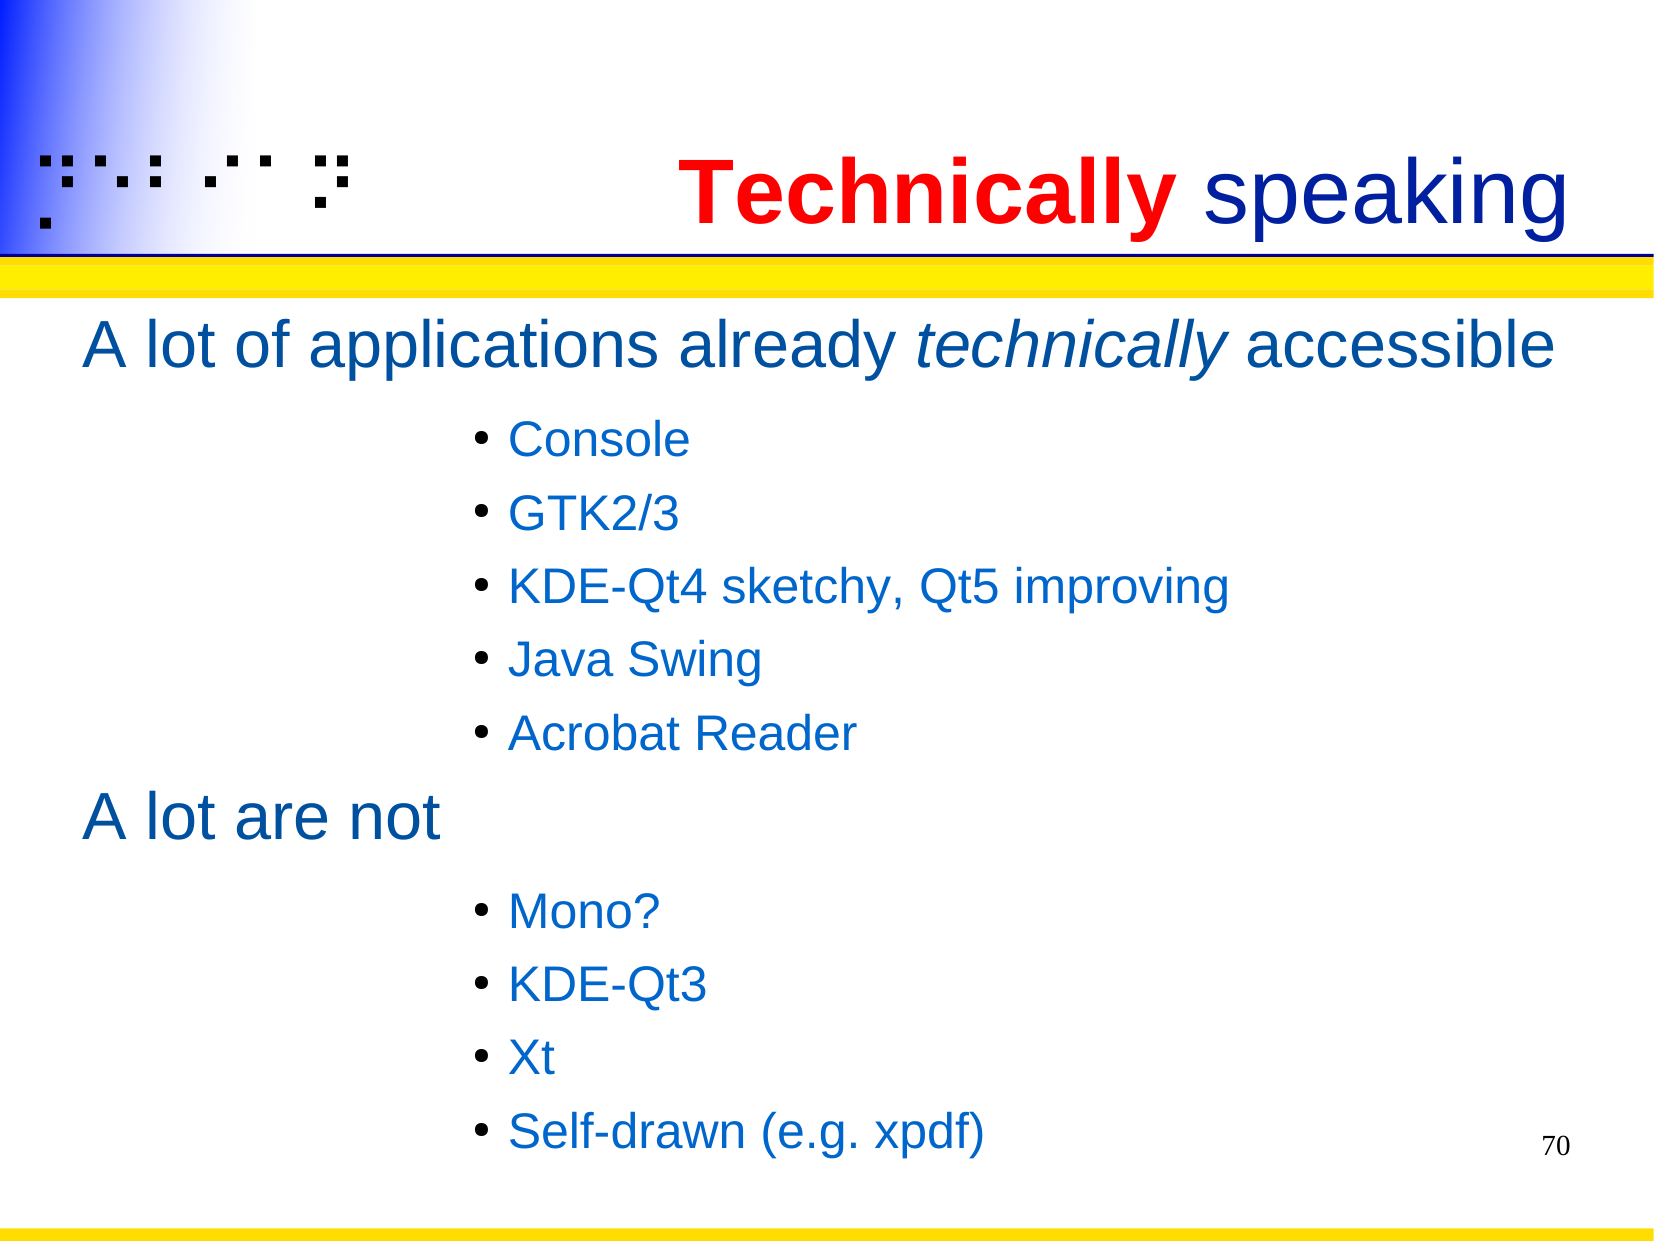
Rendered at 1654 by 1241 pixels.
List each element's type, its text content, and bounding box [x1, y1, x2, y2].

list A lot of applications already technically accessible Console GTK2/3 KDE-Qt4 sketchy, Qt5 improving Java Swing Acrobat Reader A lot are not Mono? KDE-Qt3 Xt Self-drawn (e.g. xpdf) [82, 307, 1571, 1202]
title Technically speaking [372, 126, 1571, 257]
